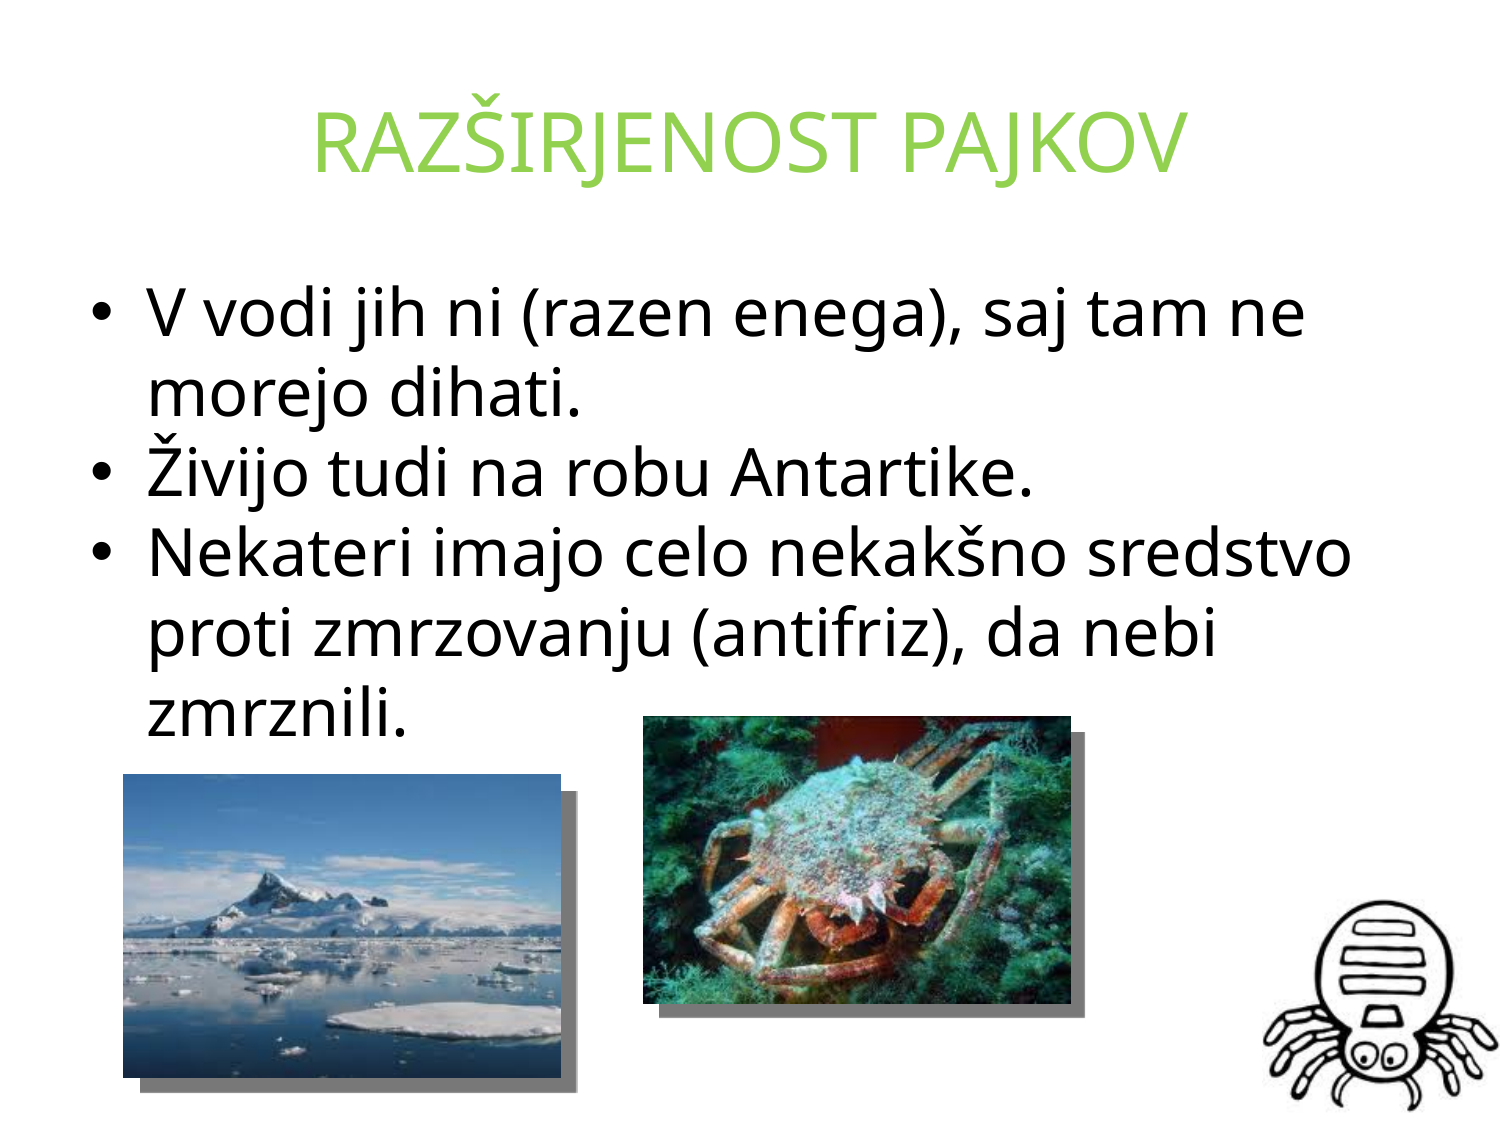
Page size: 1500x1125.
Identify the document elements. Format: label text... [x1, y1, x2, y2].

picture [643, 716, 1071, 1004]
picture [1262, 887, 1500, 1125]
title RAZŠIRJENOST PAJKOV [75, 45, 1425, 233]
picture [123, 774, 561, 1079]
list V vodi jih ni (razen enega), saj tam ne morejo dihati. Živijo tudi na robu Antartike. Nekateri imajo celo nekakšno sredstvo proti zmrzovanju (antifriz), da nebi zmrznili. [75, 262, 1425, 1005]
